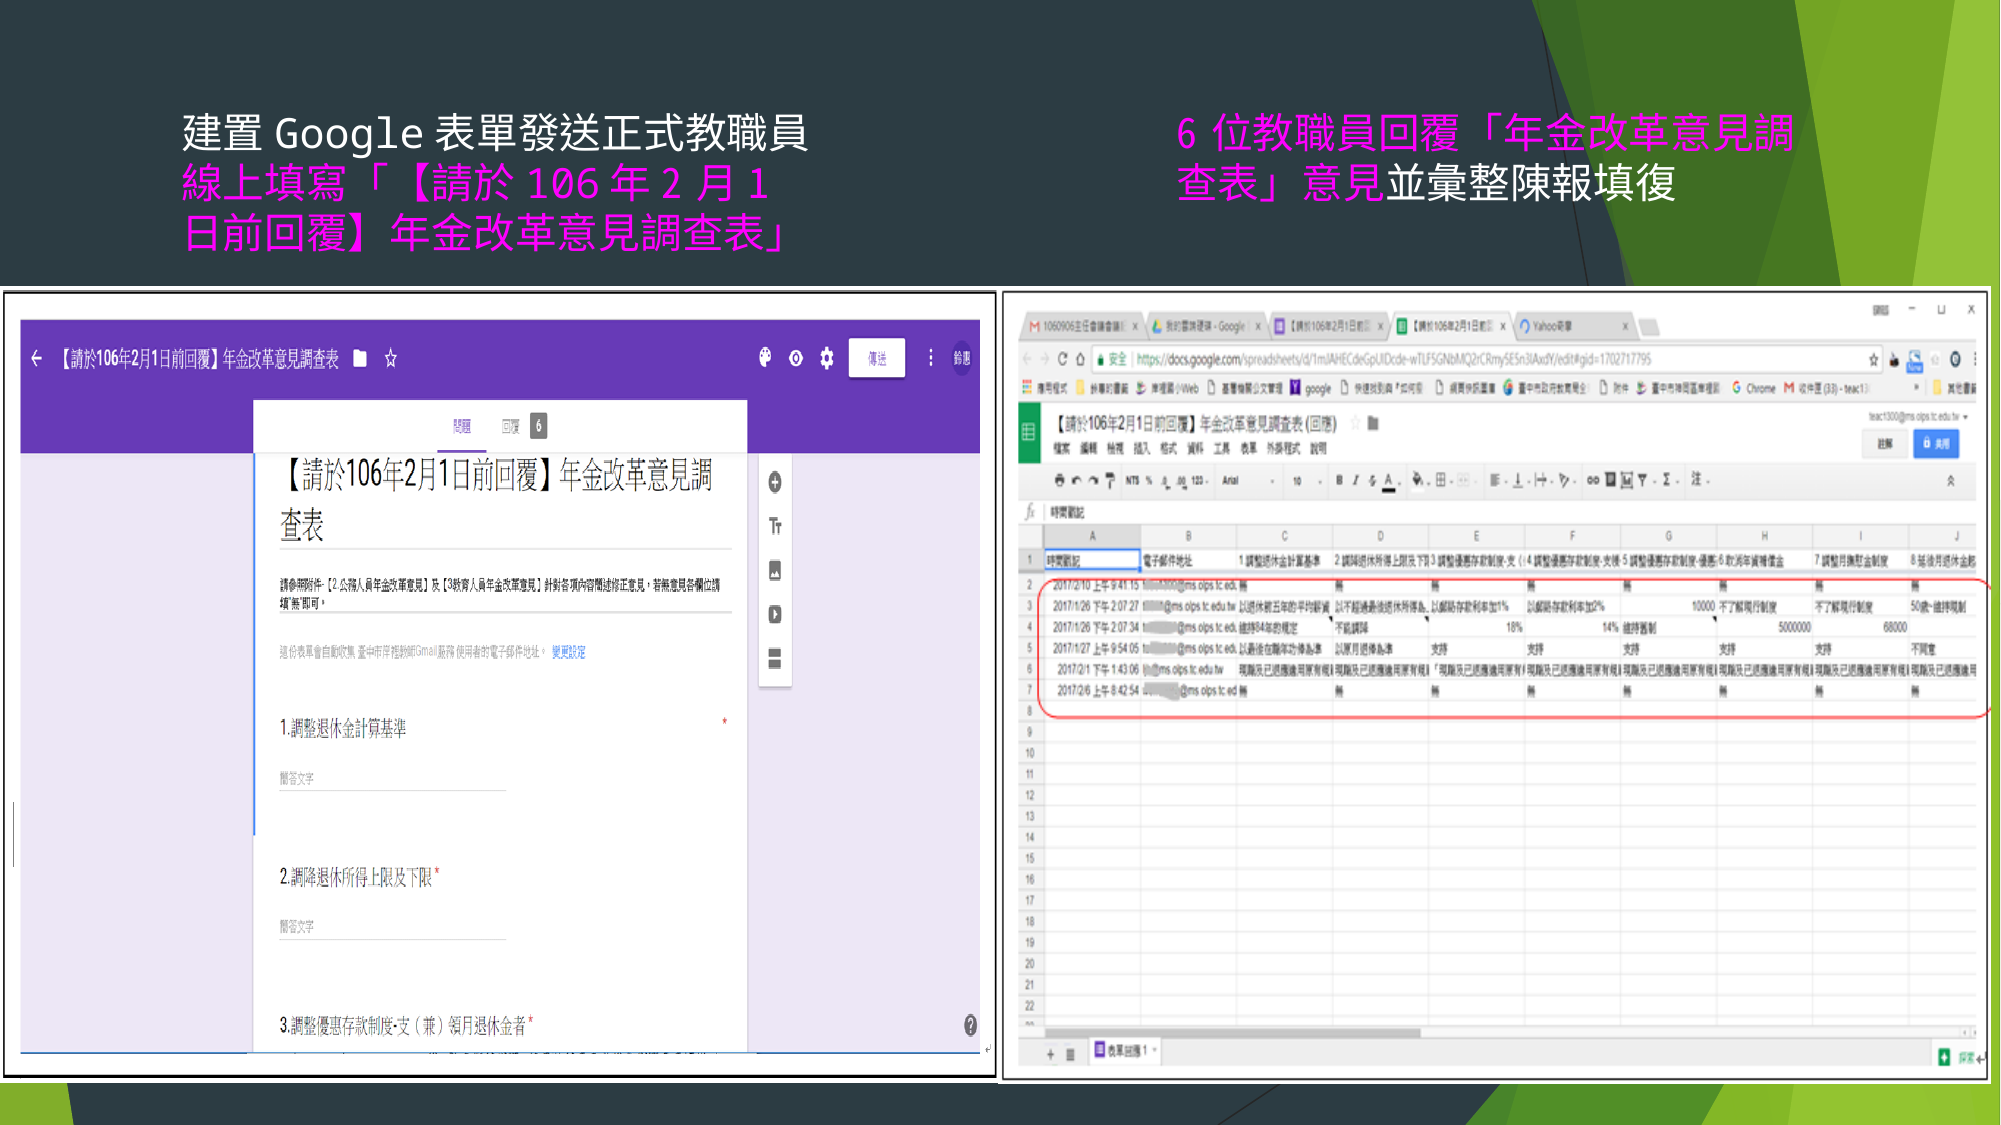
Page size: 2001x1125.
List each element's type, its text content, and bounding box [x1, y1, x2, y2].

text_box 建置Google表單發送正式教職員線上填寫「【請於106年2月1日前回覆】年金改革意見調查表」 [166, 99, 832, 265]
text_box 6位教職員回覆「年金改革意見調查表」意見並彙整陳報填復 [1161, 99, 1828, 215]
picture [0, 286, 1991, 1084]
